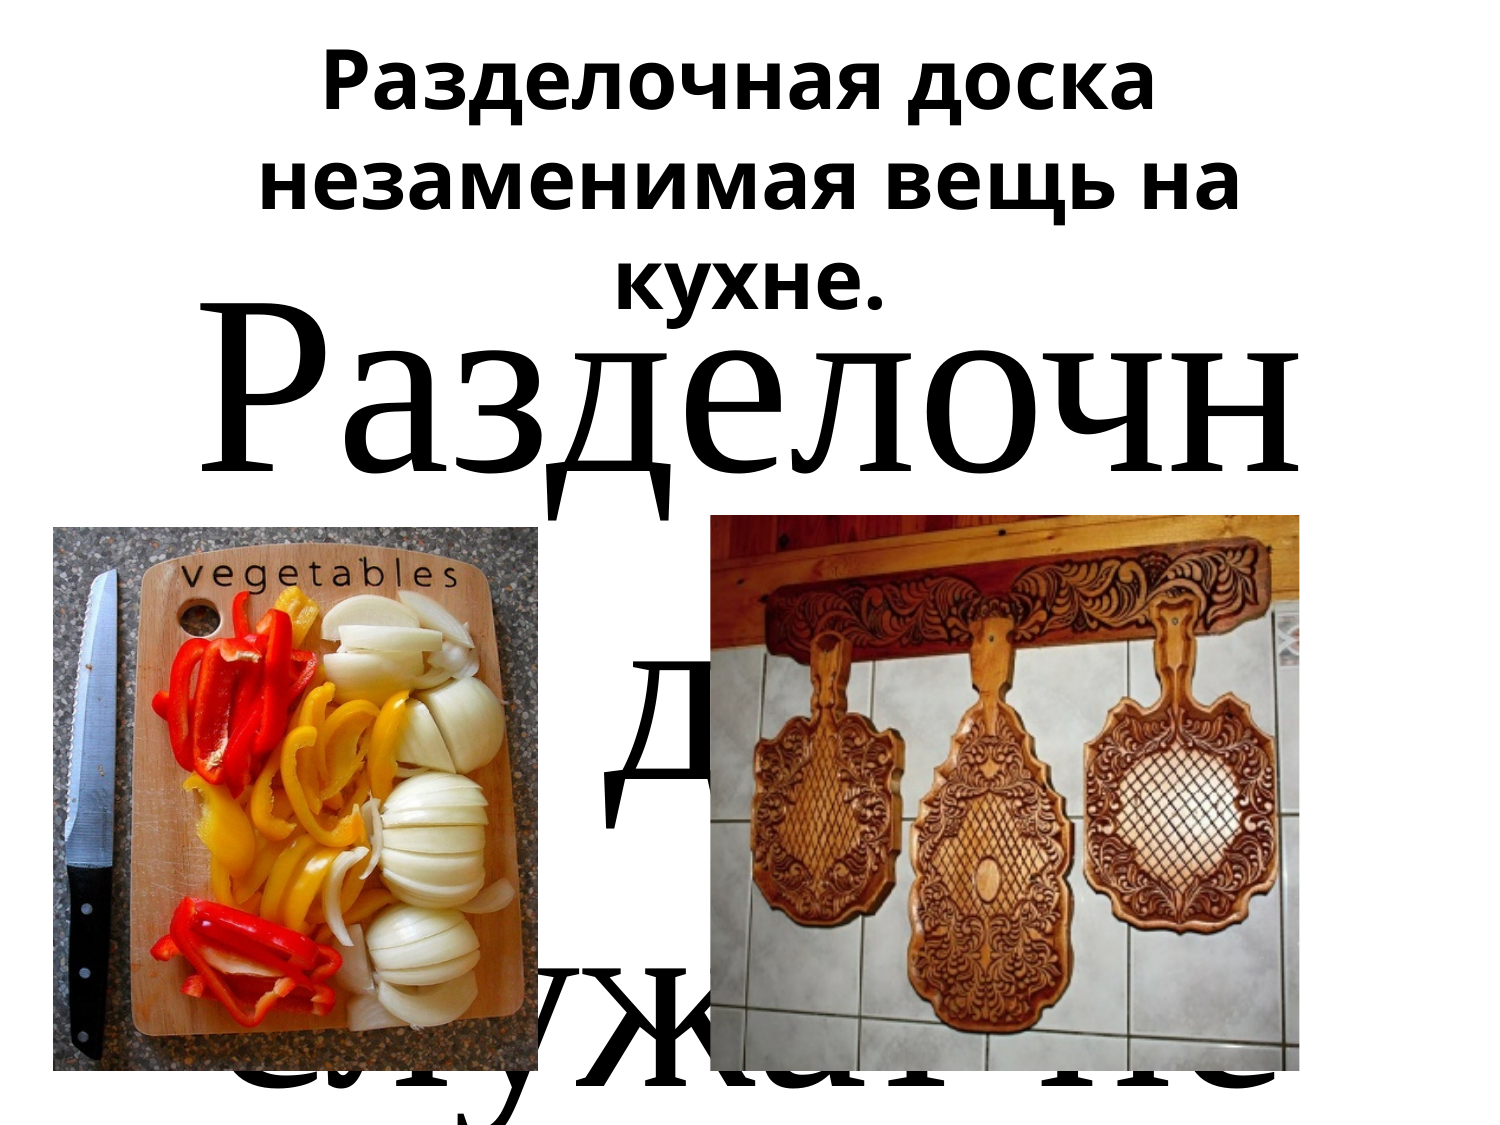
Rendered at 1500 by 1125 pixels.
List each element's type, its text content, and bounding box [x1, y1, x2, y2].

picture [710, 515, 1300, 1071]
picture [53, 527, 538, 1071]
list Разделочные доски служат не только для нарезки продуктов, но и для украшения интерьера кухни. Разделочные доски служат не только для РРазделочные доски служат не только для нарезки продуктов, но и для украшения интерьера кухни. азделочные доски служат не только для нарезки продуктов, но и для украшения интерьера кухни. нарезки продуктов, но и для украшения интерьера кухни. [100, 208, 1401, 355]
title Разделочная доска незаменимая вещь на кухне. [100, 19, 1401, 207]
